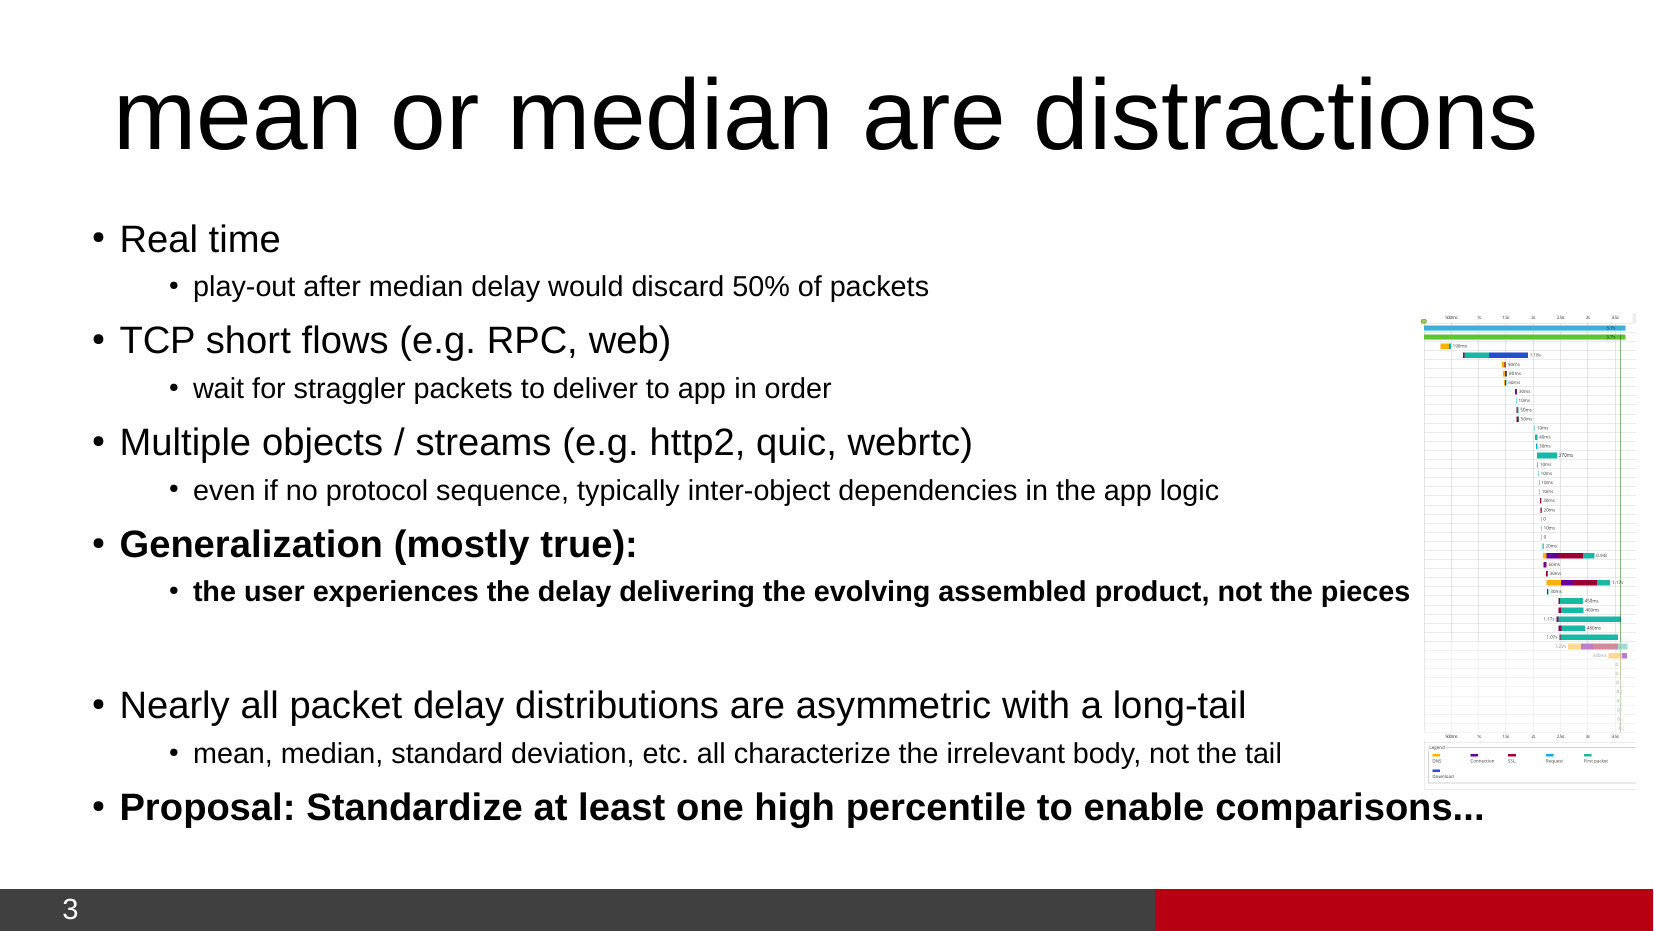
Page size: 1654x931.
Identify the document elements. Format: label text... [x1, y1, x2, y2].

title mean or median are distractions [82, 37, 1571, 193]
picture [1417, 313, 1636, 791]
list Real time play-out after median delay would discard 50% of packets TCP short flows (e.g. RPC, web) wait for straggler packets to deliver to app in order Multiple objects / streams (e.g. http2, quic, webrtc) even if no protocol sequence, typically inter-object dependencies in the app logic Generalization (mostly true): the user experiences the delay delivering the evolving assembled product, not the pieces Nearly all packet delay distributions are asymmetric with a long-tail mean, median, standard deviation, etc. all characterize the irrelevant body, not the tail Proposal: Standardize at least one high percentile to enable comparisons... [82, 217, 1571, 840]
